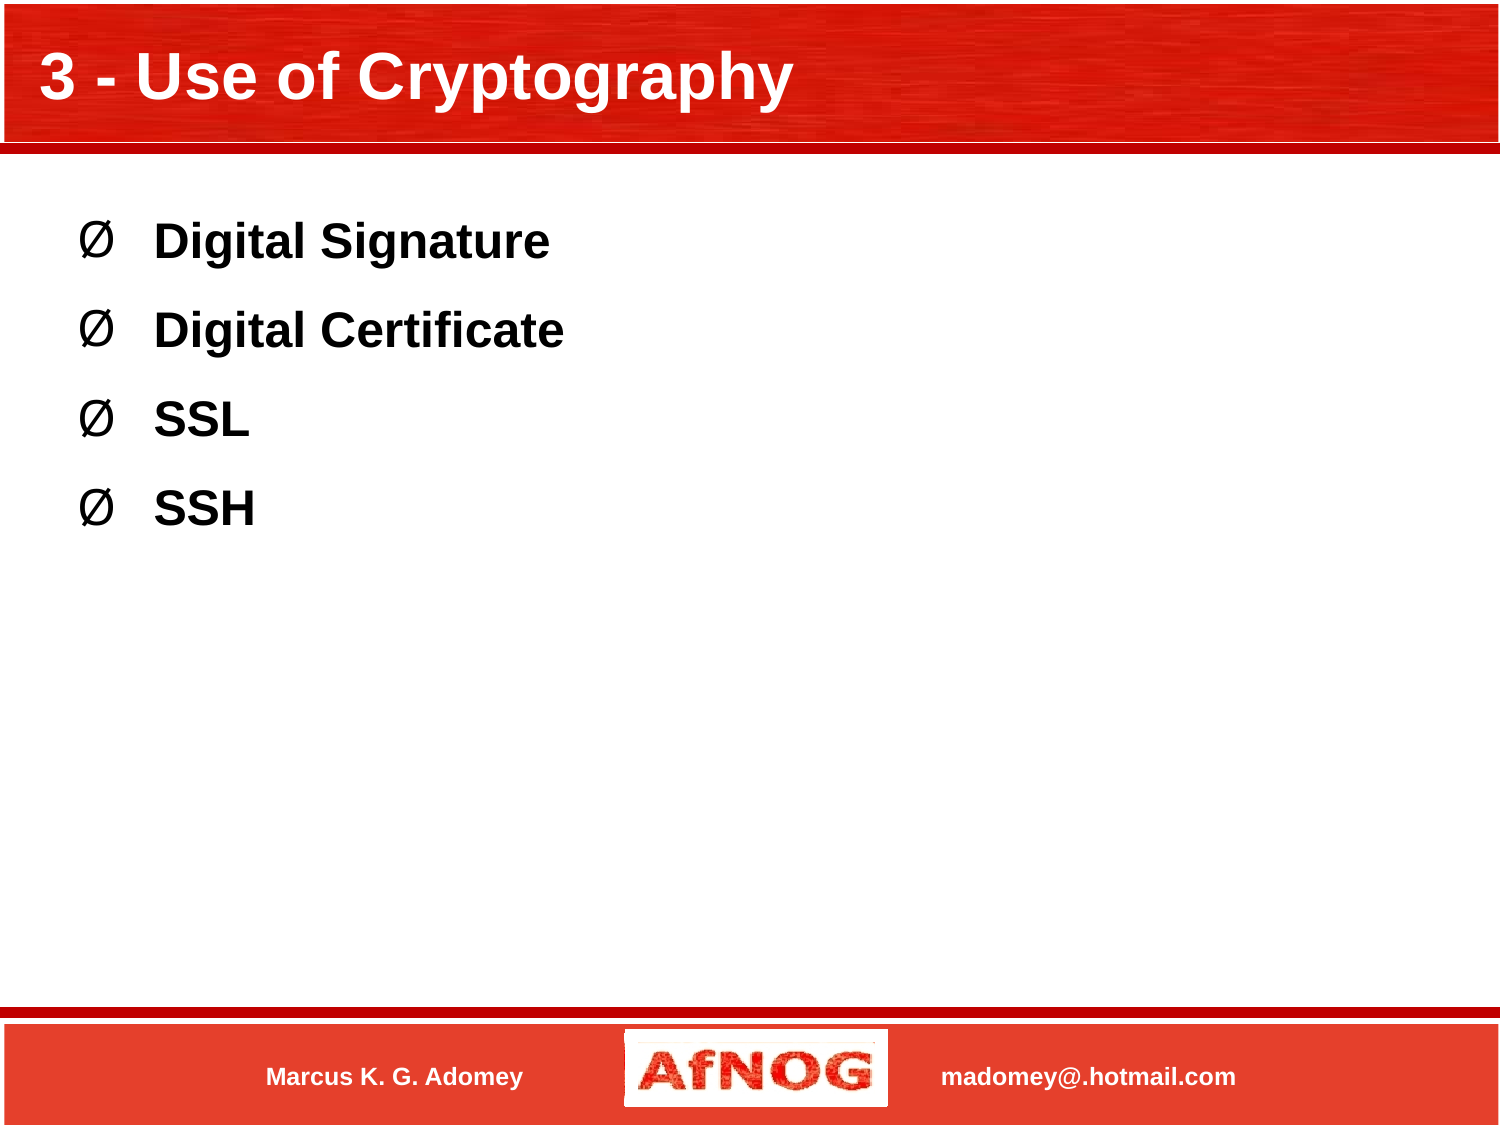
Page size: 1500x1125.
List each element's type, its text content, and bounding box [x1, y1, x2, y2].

text_box 3 - Use of Cryptography [24, 24, 1201, 121]
text_box Digital Signature Digital Certificate SSL SSH [62, 200, 838, 550]
